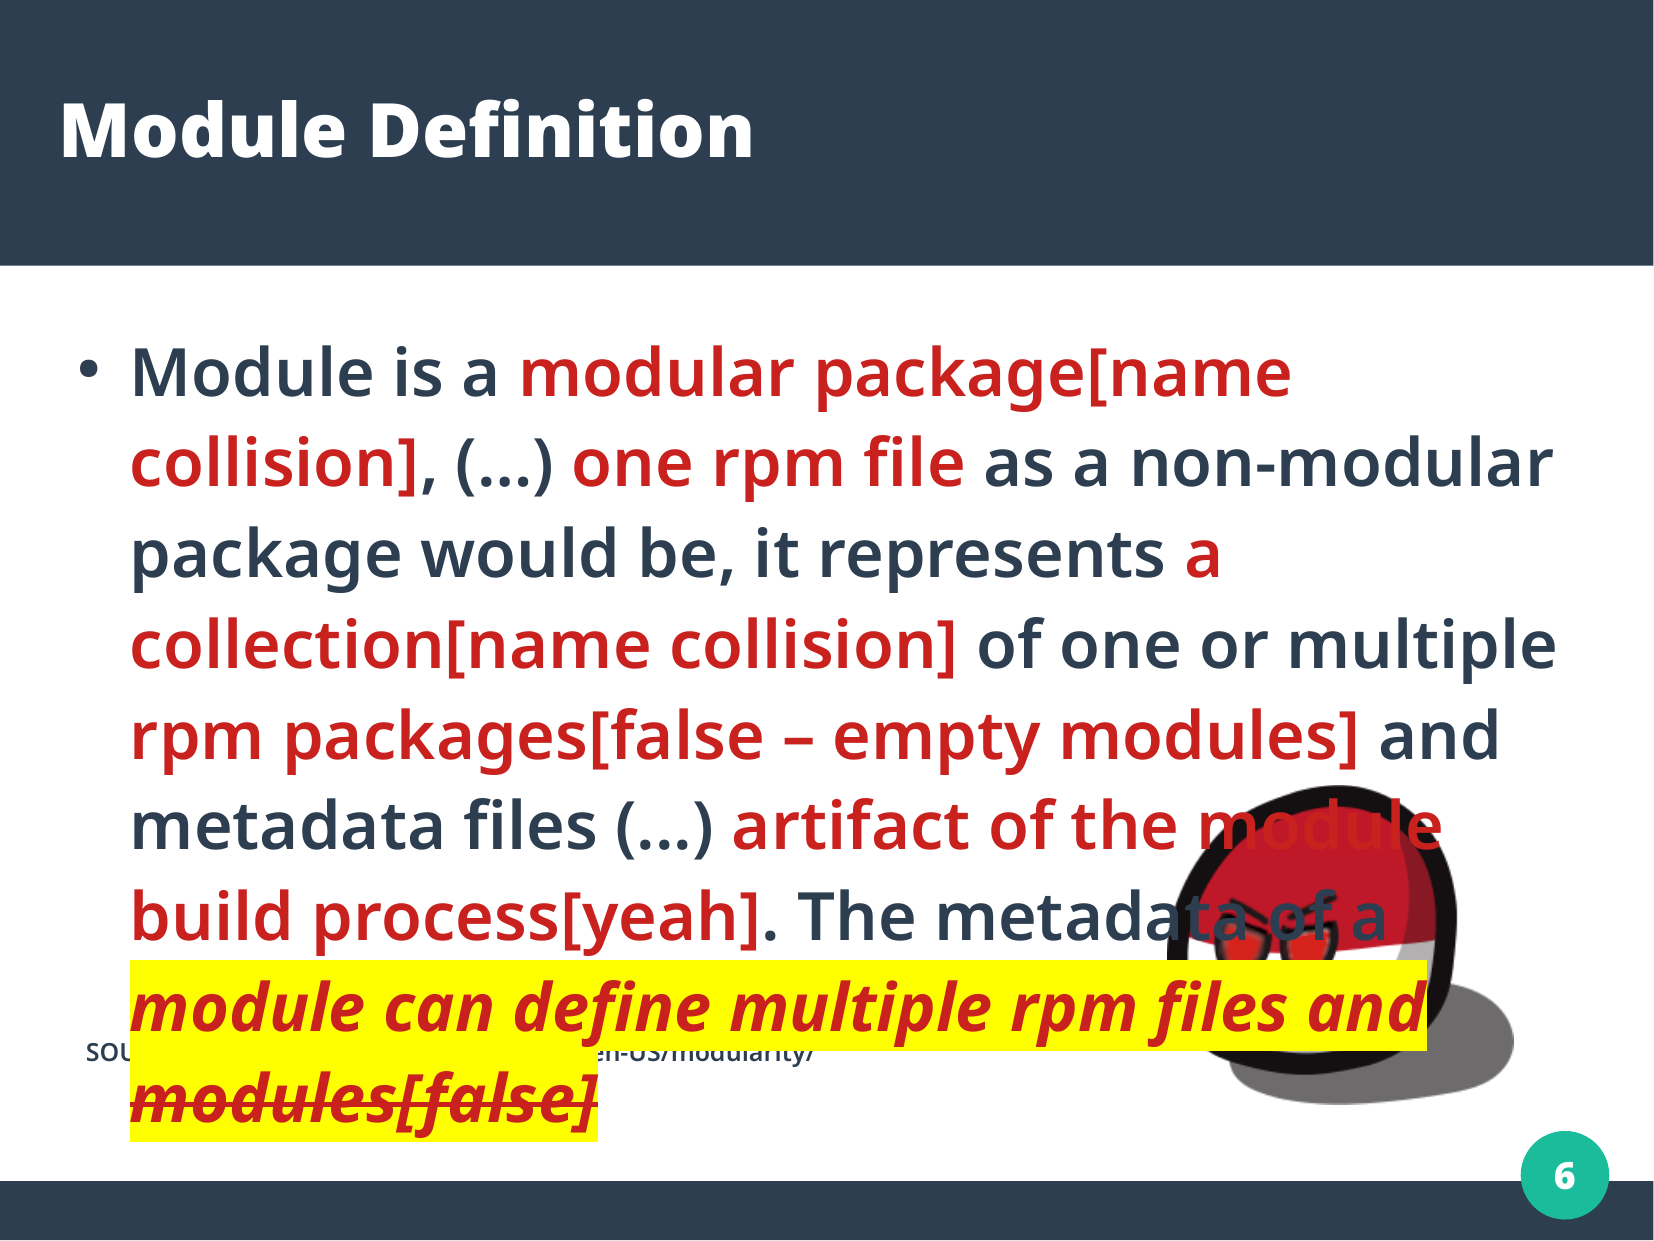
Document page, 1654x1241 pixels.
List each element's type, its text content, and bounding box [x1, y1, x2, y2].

list Module is a modular package[name collision], (…) one rpm file as a non-modular package would be, it represents a collection[name collision] of one or multiple rpm packages[false – empty modules] and metadata files (...) artifact of the module build process[yeah]. The metadata of a module can define multiple rpm files and modules[false] [59, 324, 1595, 1152]
title Module Definition [59, 49, 1595, 207]
list SOURCE1: https://docs.fedoraproject.org/en-US/modularity/ [15, 1035, 1246, 1219]
